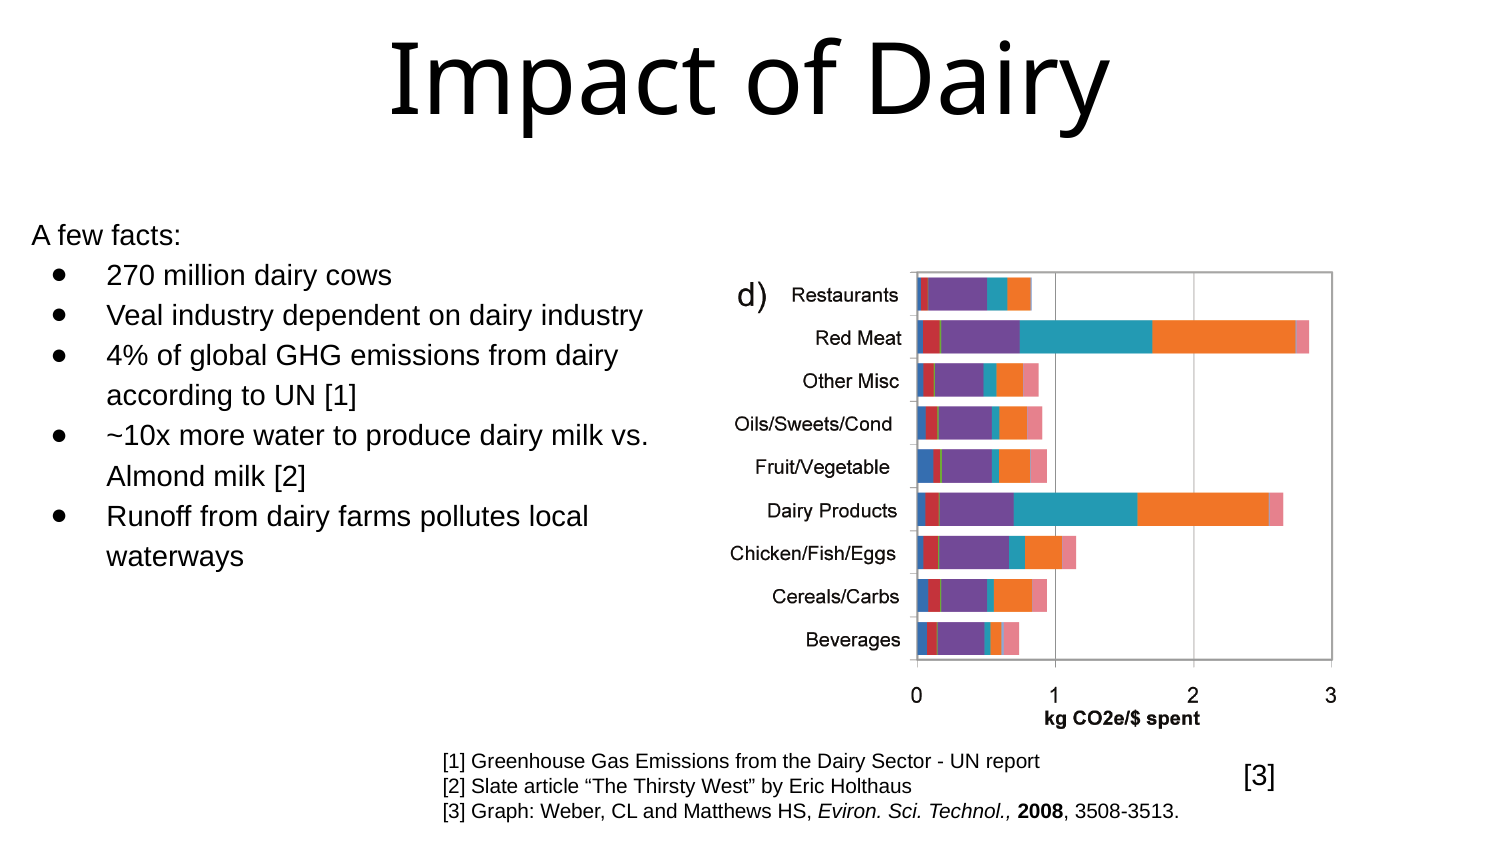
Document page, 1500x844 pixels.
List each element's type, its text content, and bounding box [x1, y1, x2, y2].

text_box [3] [1228, 741, 1296, 816]
text_box Impact of Dairy [0, 0, 1500, 136]
picture [722, 263, 1336, 729]
text_box A few facts: 270 million dairy cows Veal industry dependent on dairy industry 4% of global GHG emissions from dairy according to UN [1] ~10x more water to produce dairy milk vs. Almond milk [2] Runoff from dairy farms pollutes local waterways [16, 195, 736, 733]
text_box [1] Greenhouse Gas Emissions from the Dairy Sector - UN report [2] Slate article “The Thirsty West” by Eric Holthaus [3] Graph: Weber, CL and Matthews HS, Eviron. Sci. Technol., 2008, 3508-3513. [427, 732, 1438, 844]
